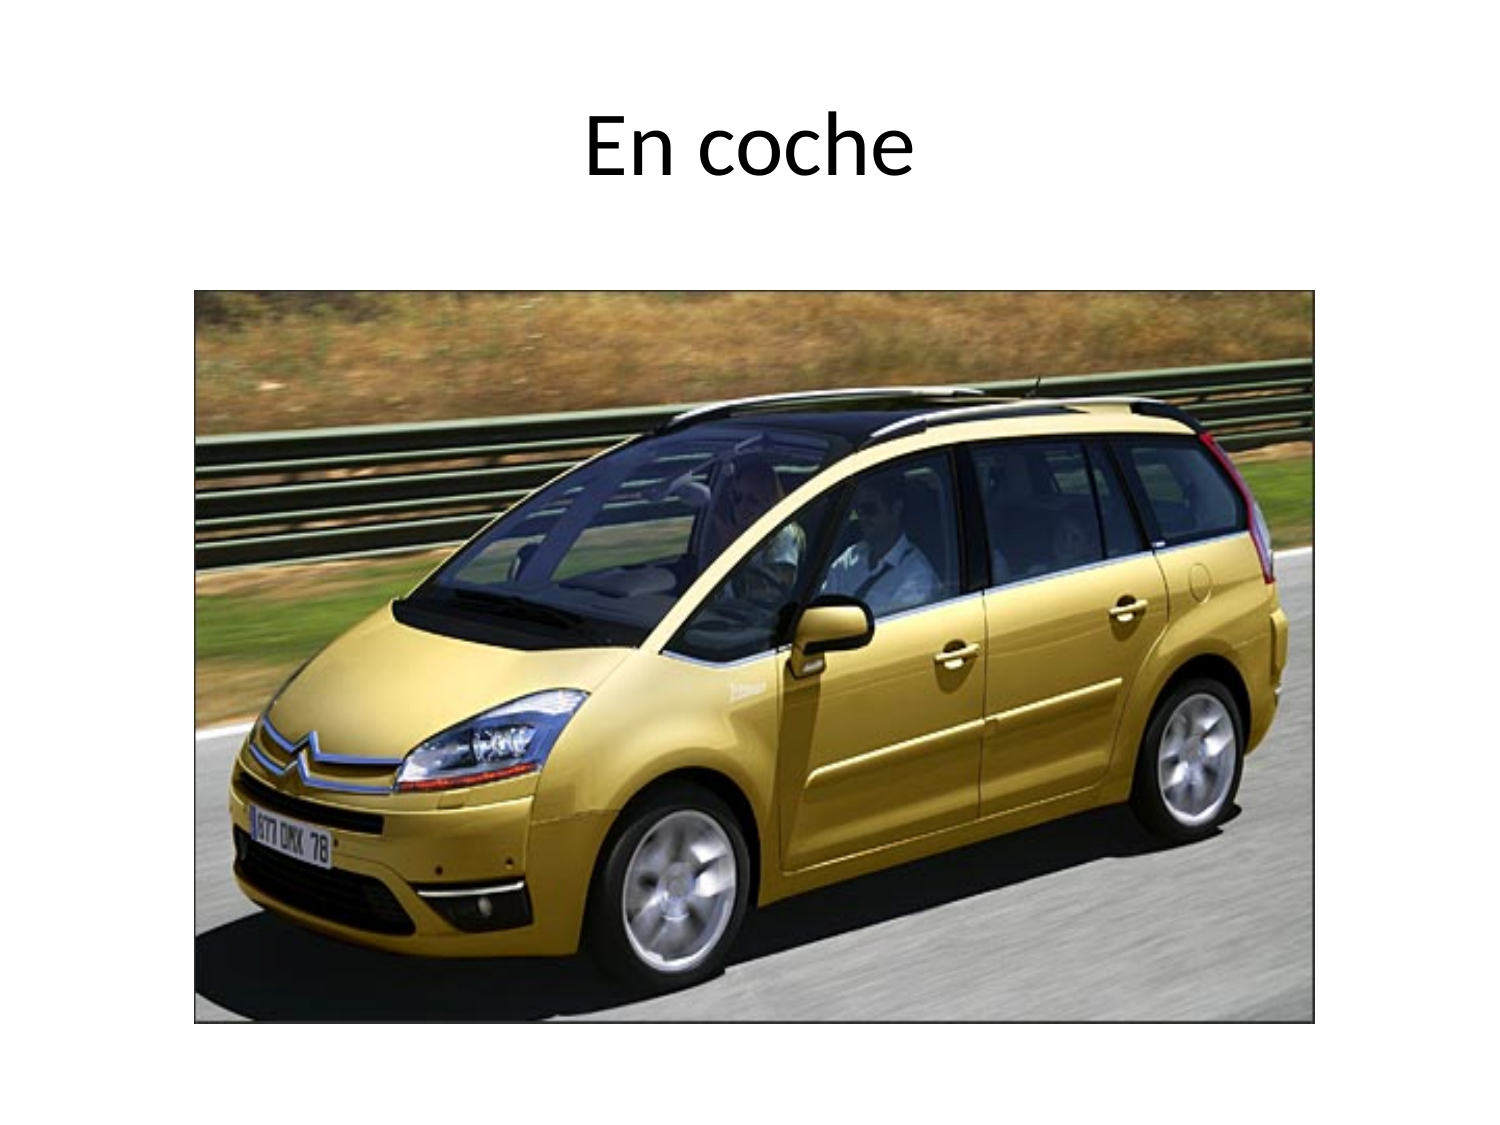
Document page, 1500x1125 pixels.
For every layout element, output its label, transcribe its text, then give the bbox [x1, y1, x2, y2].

title En coche [75, 45, 1425, 233]
picture [194, 290, 1315, 1024]
